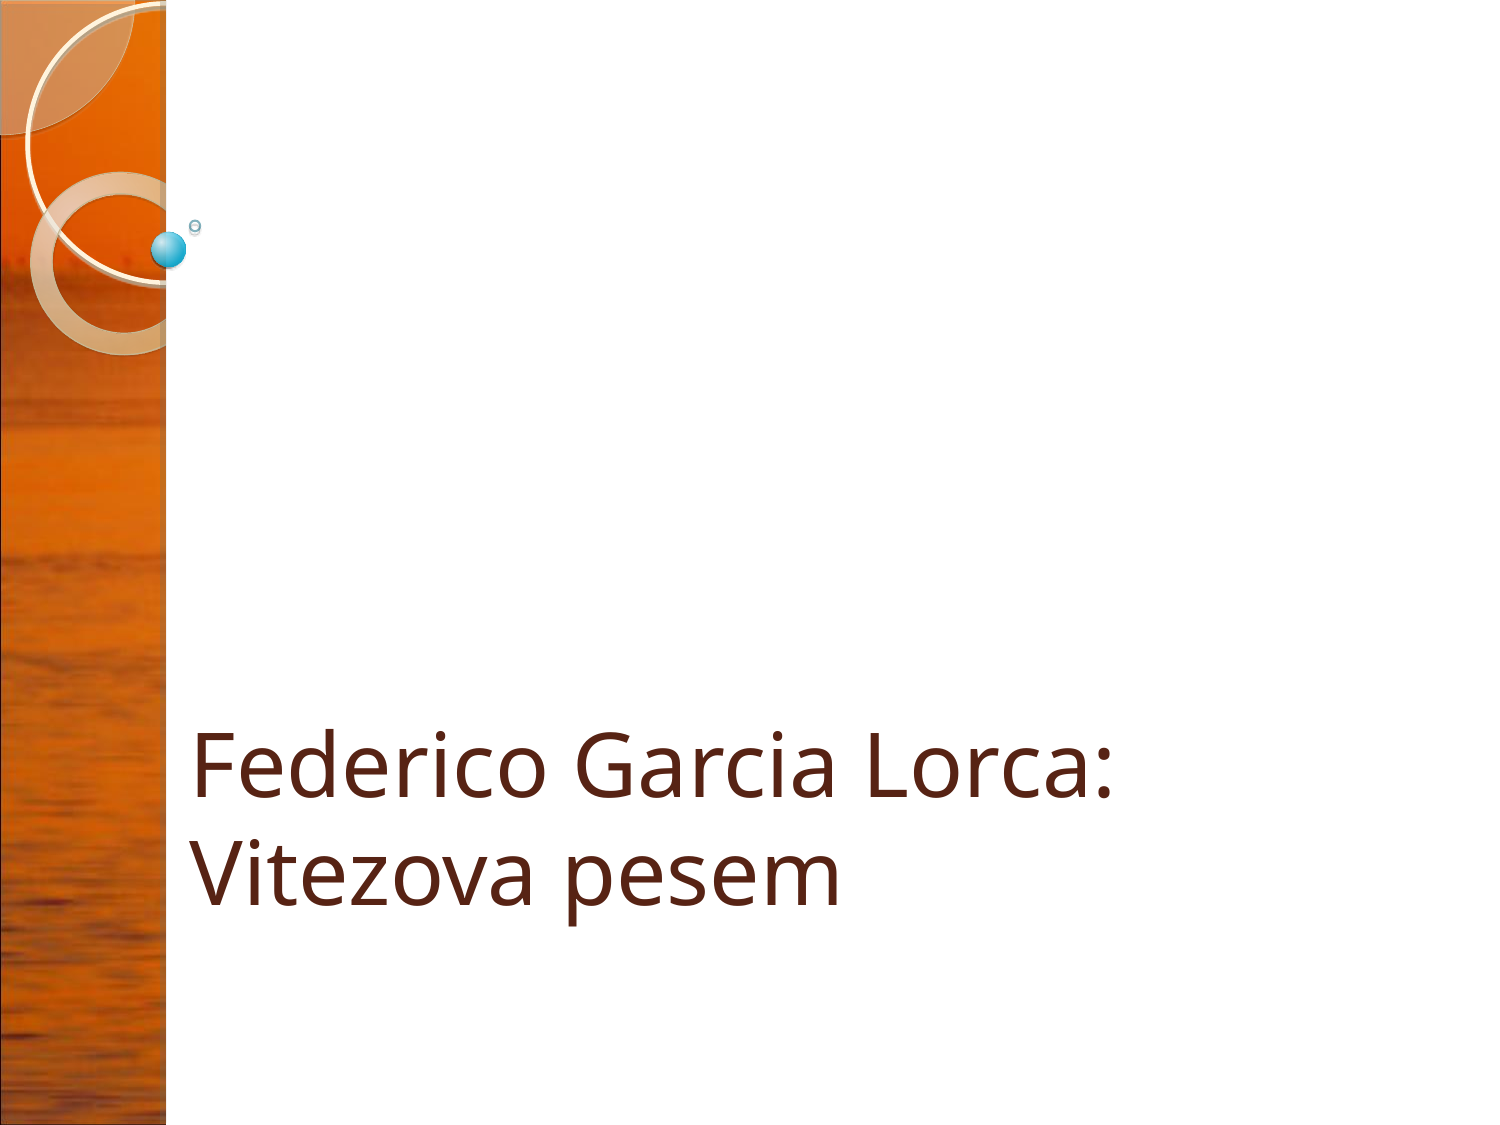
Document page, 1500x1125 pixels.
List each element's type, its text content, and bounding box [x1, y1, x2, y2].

picture [136, 0, 160, 4]
picture [62, 196, 160, 280]
picture [0, 134, 166, 1125]
title Federico Garcia Lorca: Vitezova pesem [174, 656, 1500, 931]
picture [31, 11, 160, 207]
picture [53, 239, 160, 332]
